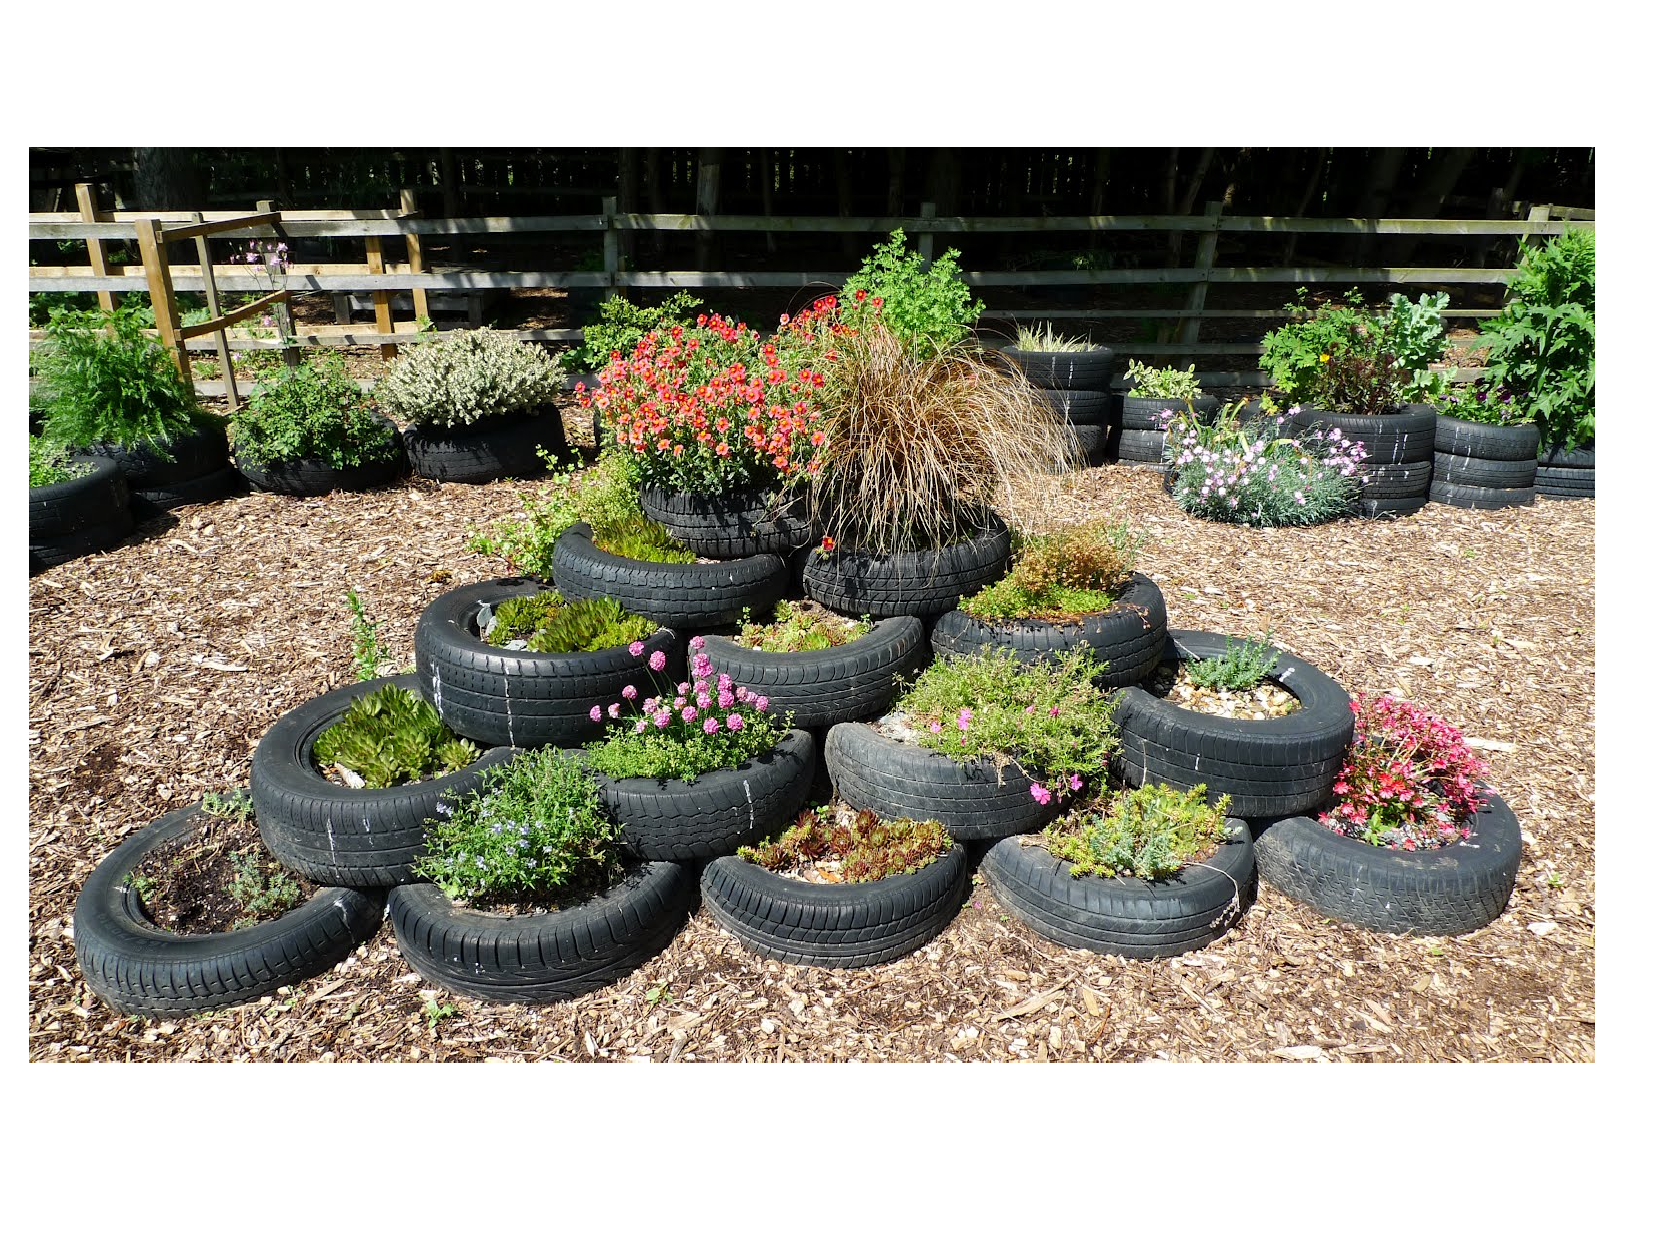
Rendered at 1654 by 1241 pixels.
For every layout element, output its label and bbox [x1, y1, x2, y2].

picture [29, 147, 1595, 1063]
